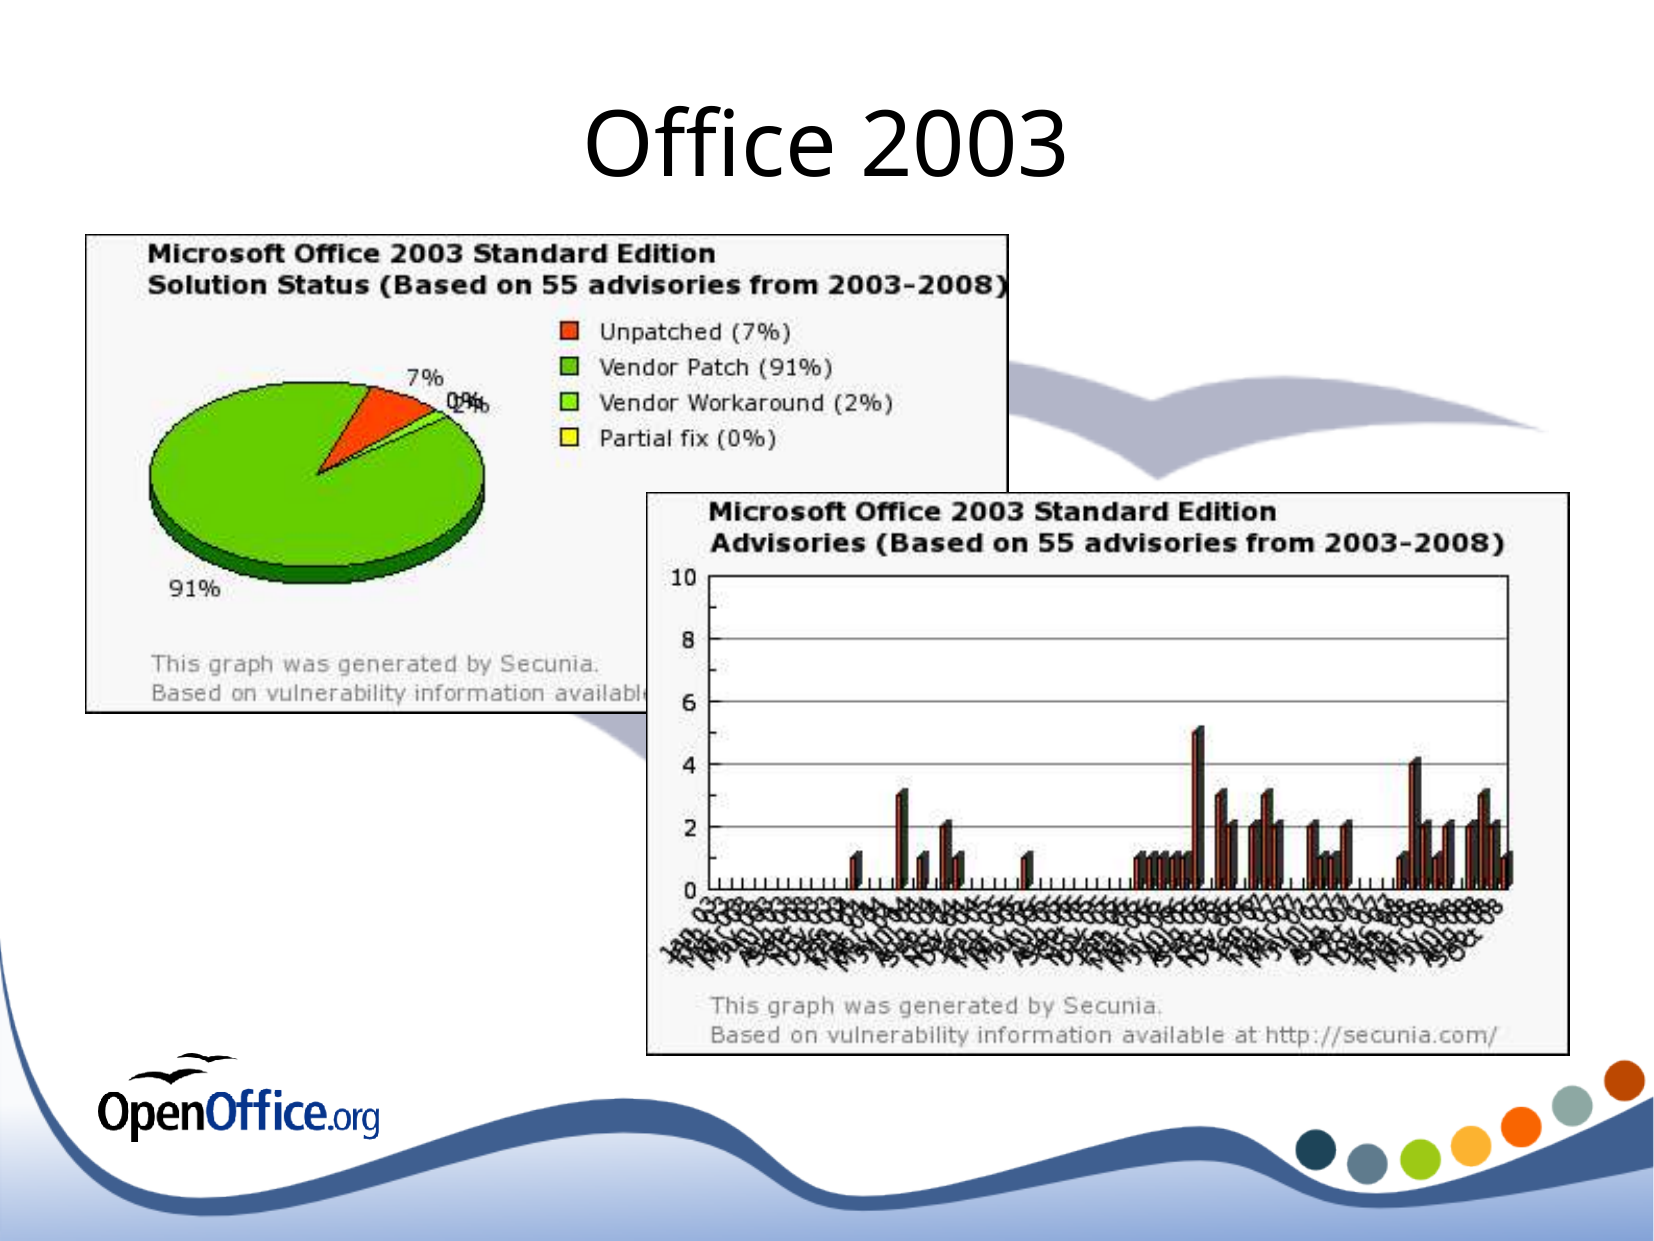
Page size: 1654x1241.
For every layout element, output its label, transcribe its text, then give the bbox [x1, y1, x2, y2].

title Office 2003 [82, 37, 1571, 245]
picture [0, 234, 1654, 1241]
